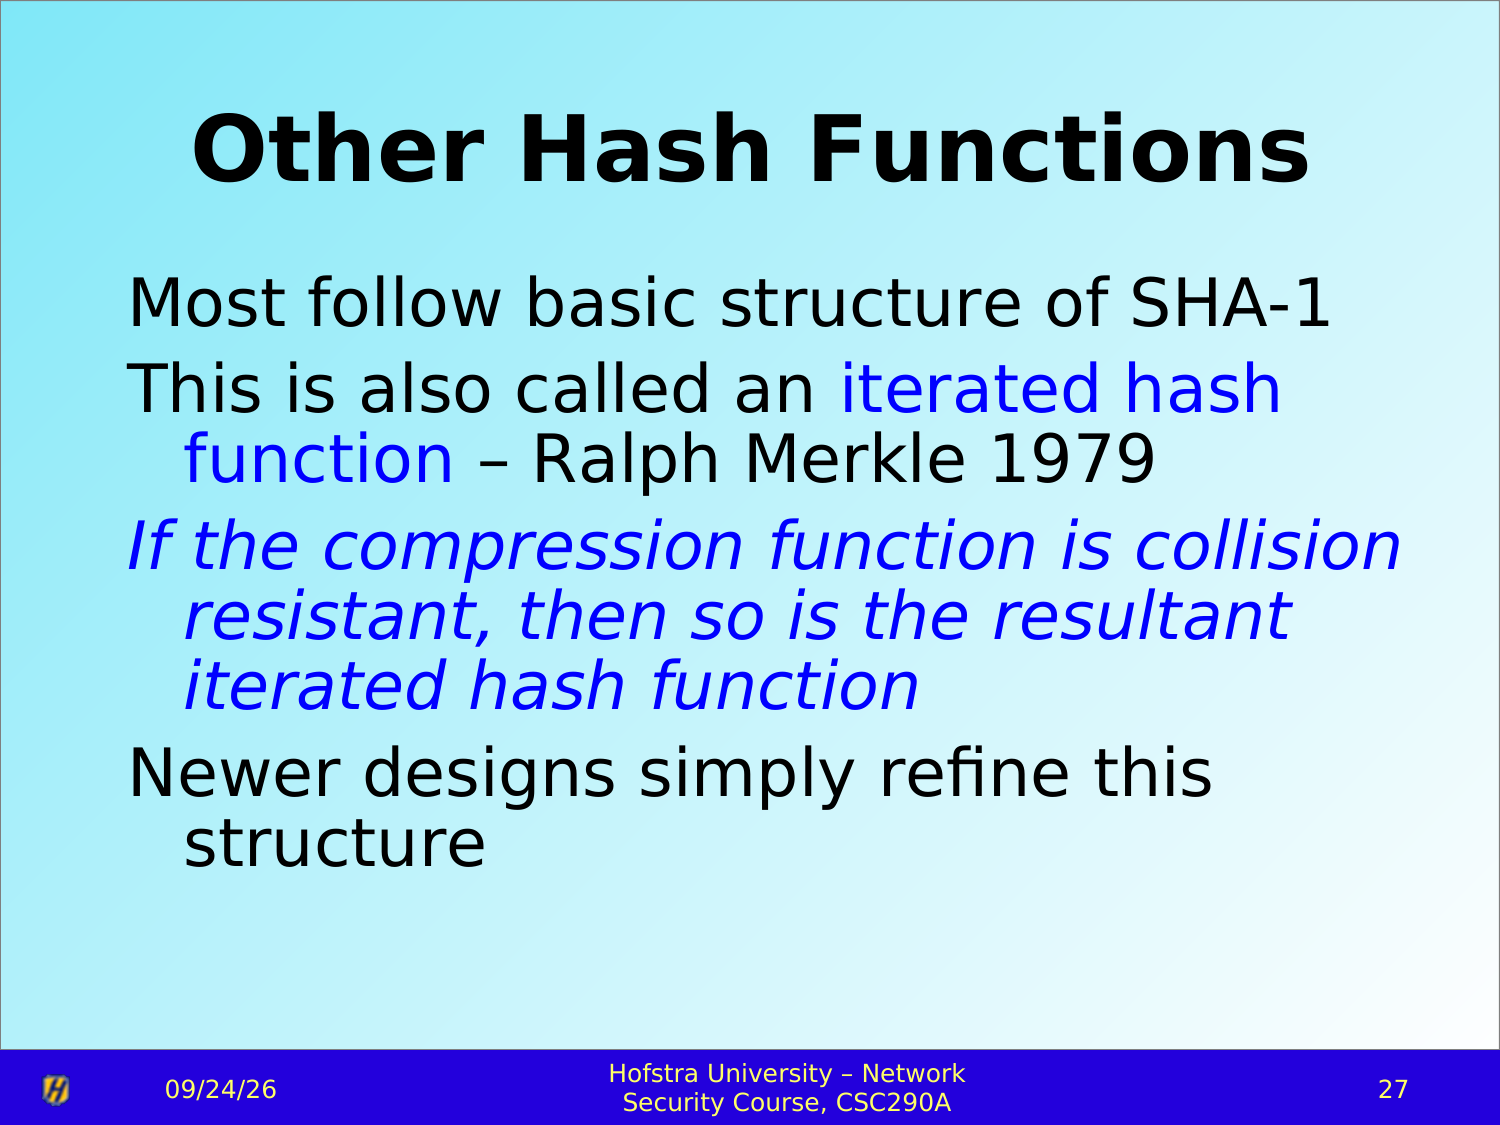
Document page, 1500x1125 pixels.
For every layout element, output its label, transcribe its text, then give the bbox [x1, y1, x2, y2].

title Other Hash Functions [112, 85, 1391, 212]
picture [37, 1072, 76, 1110]
list Most follow basic structure of SHA-1 This is also called an iterated hash function – Ralph Merkle 1979 If the compression function is collision resistant, then so is the resultant iterated hash function Newer designs simply refine this structure [112, 262, 1426, 938]
